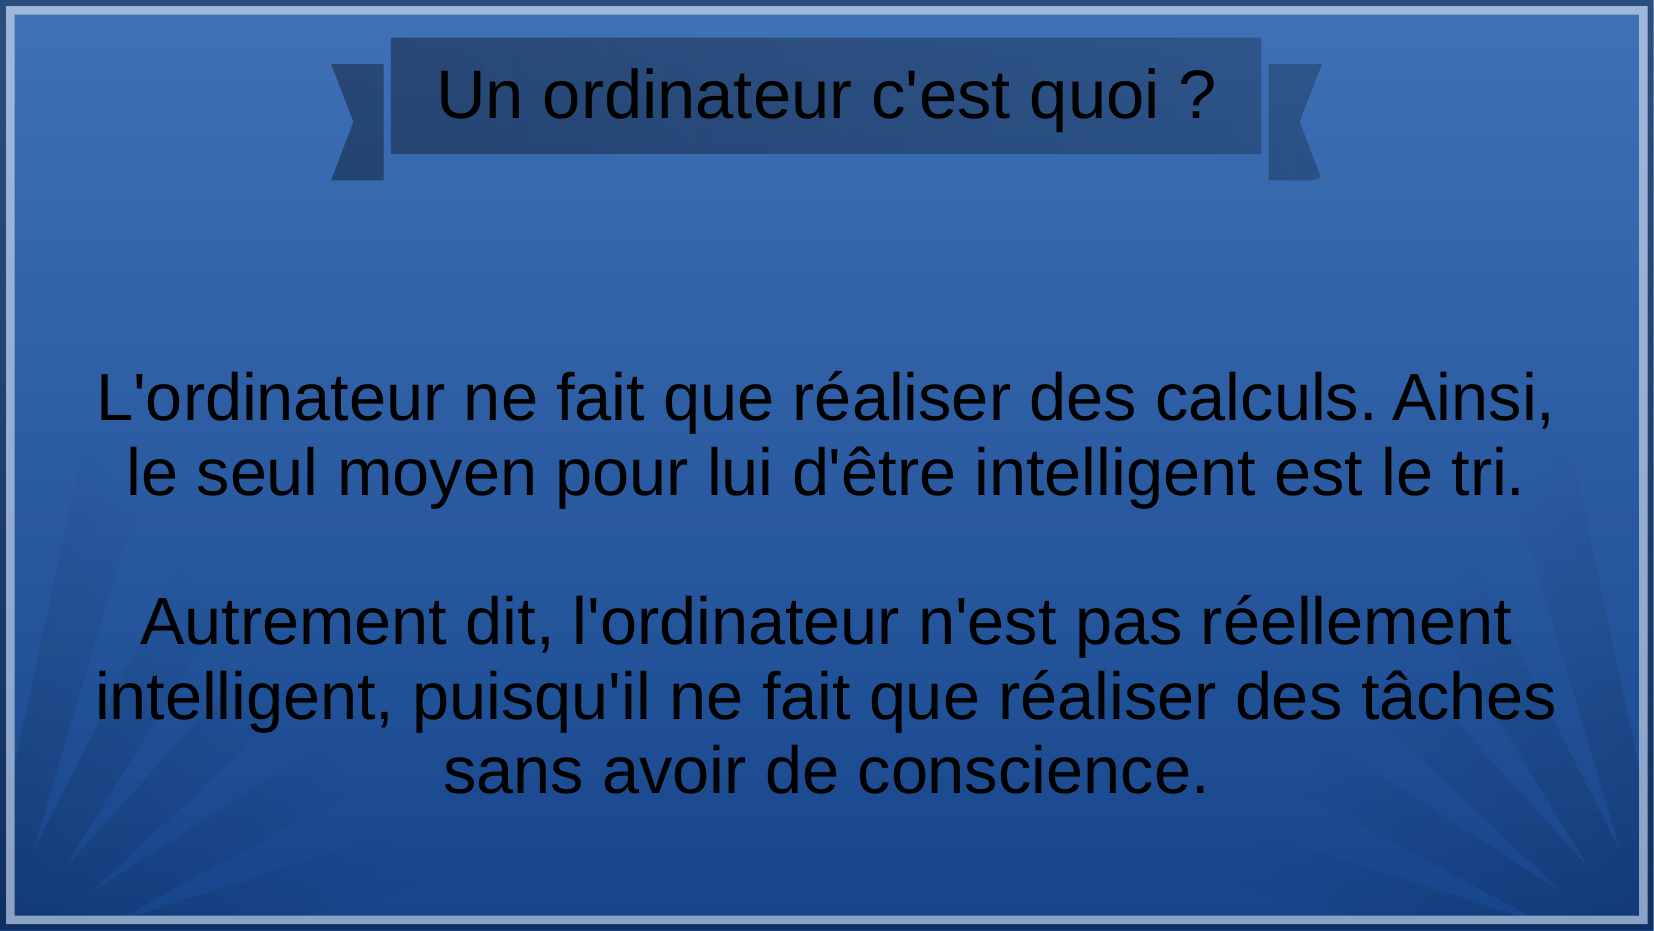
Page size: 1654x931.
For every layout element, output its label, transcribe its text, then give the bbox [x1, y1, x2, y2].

title Un ordinateur c'est quoi ? [389, 35, 1264, 154]
subtitle L'ordinateur ne fait que réaliser des calculs. Ainsi, le seul moyen pour lui d'être intelligent est le tri. Autrement dit, l'ordinateur n'est pas réellement intelligent, puisqu'il ne fait que réaliser des tâches sans avoir de conscience. [82, 224, 1571, 931]
